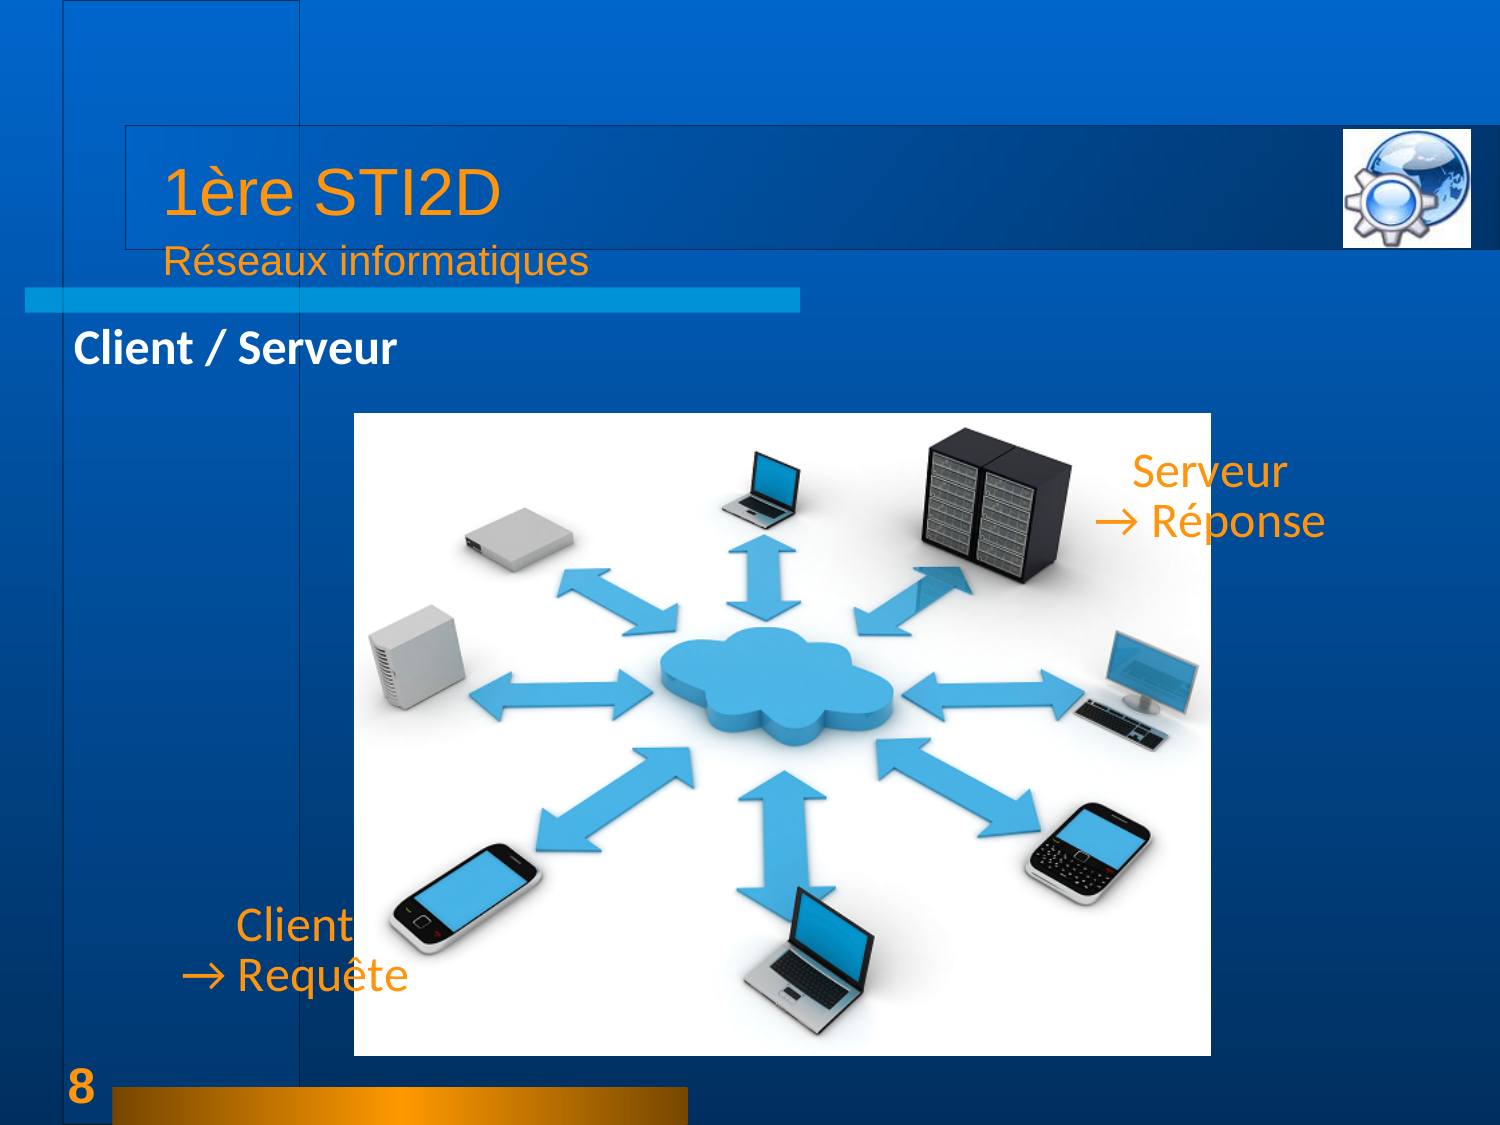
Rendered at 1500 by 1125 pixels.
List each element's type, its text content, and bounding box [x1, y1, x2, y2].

picture [1343, 129, 1471, 248]
text_box Serveur → Réponse [1062, 442, 1359, 641]
text_box Client → Requête [118, 896, 473, 1034]
text_box Client / Serveur [59, 319, 1477, 489]
picture [354, 413, 1211, 1056]
